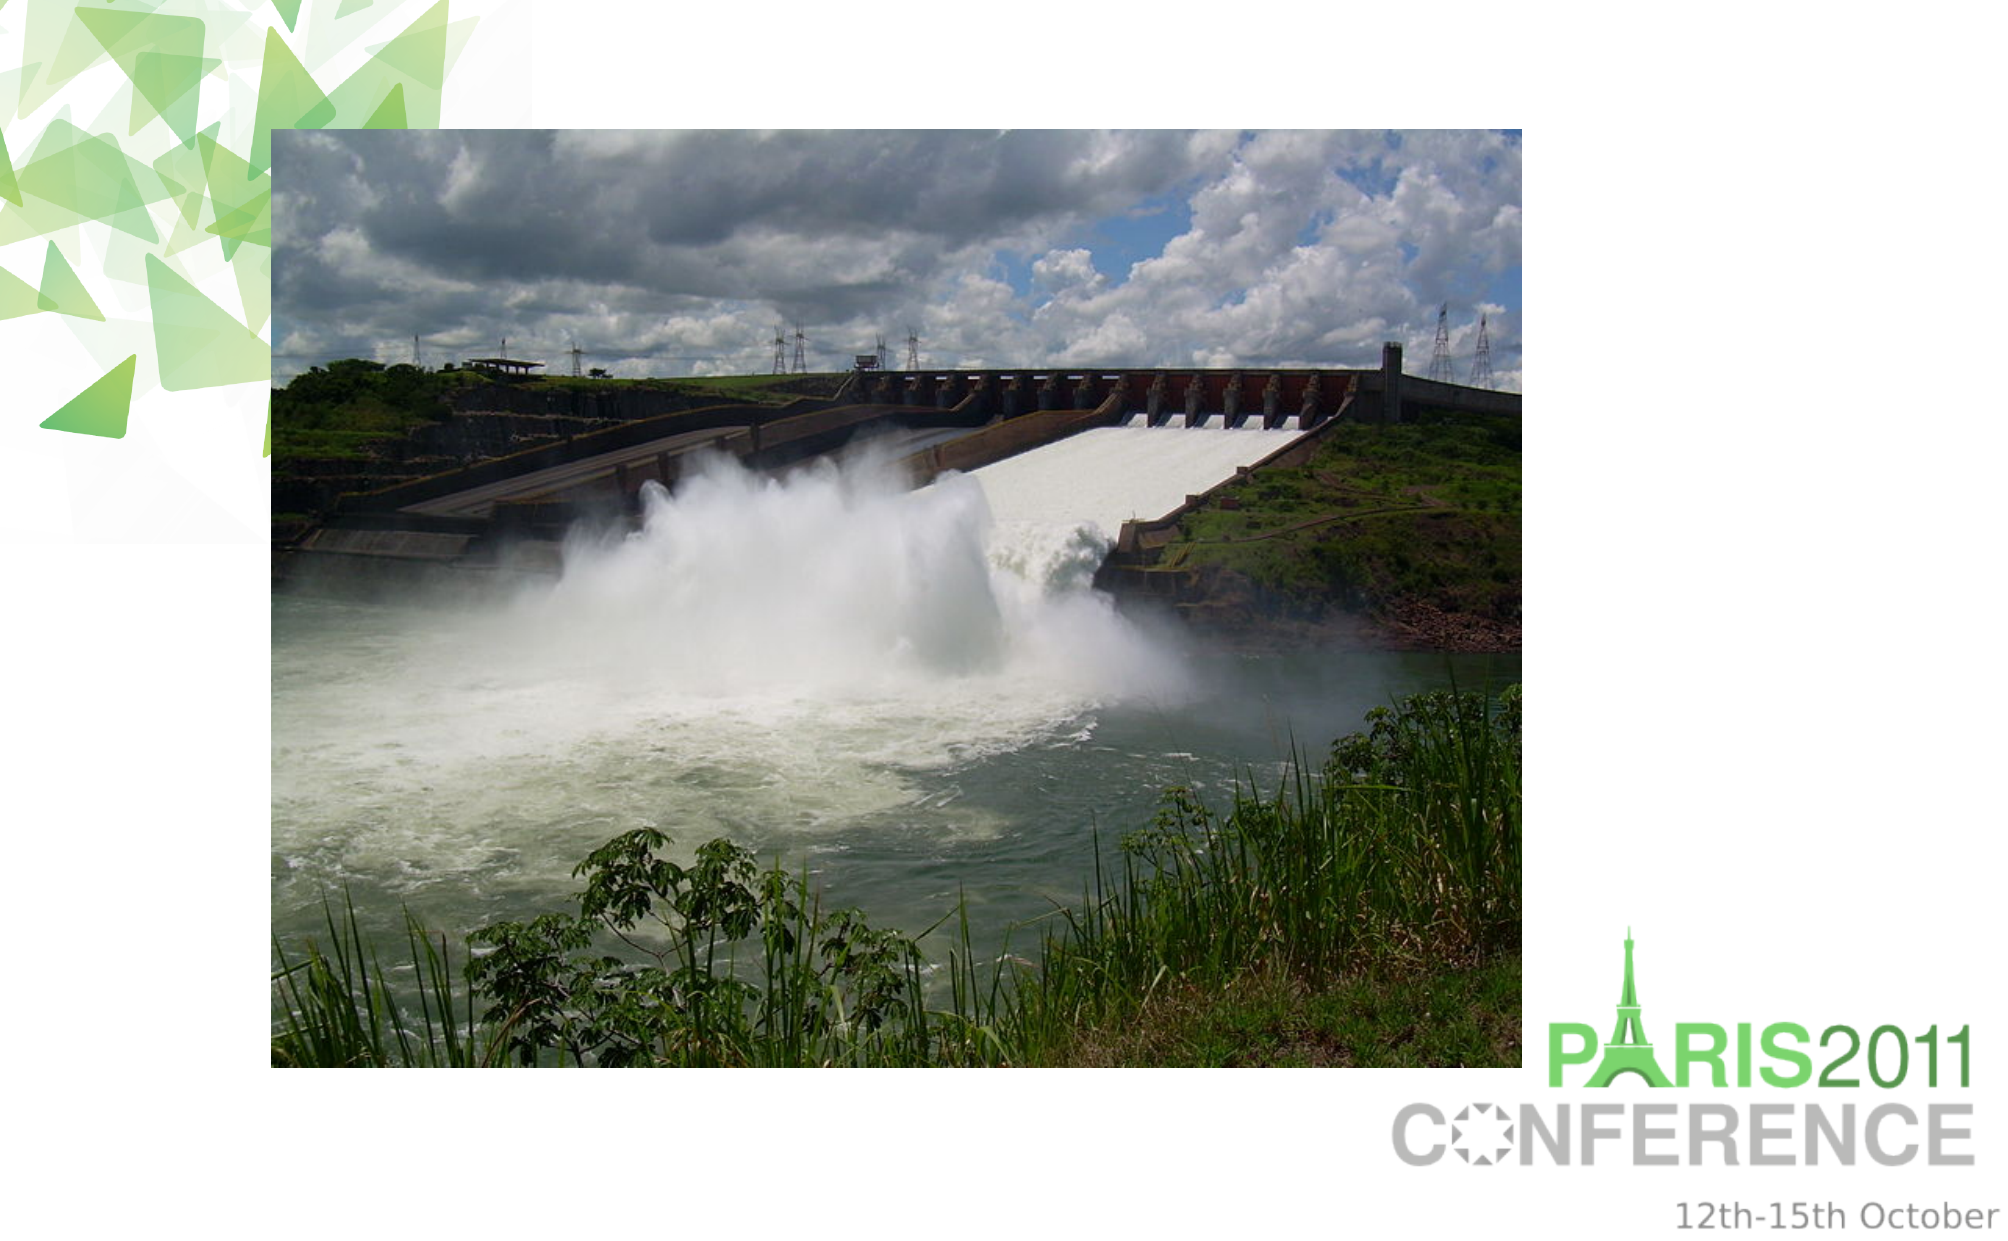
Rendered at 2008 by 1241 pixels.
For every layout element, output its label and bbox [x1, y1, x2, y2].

picture [271, 129, 1522, 1068]
